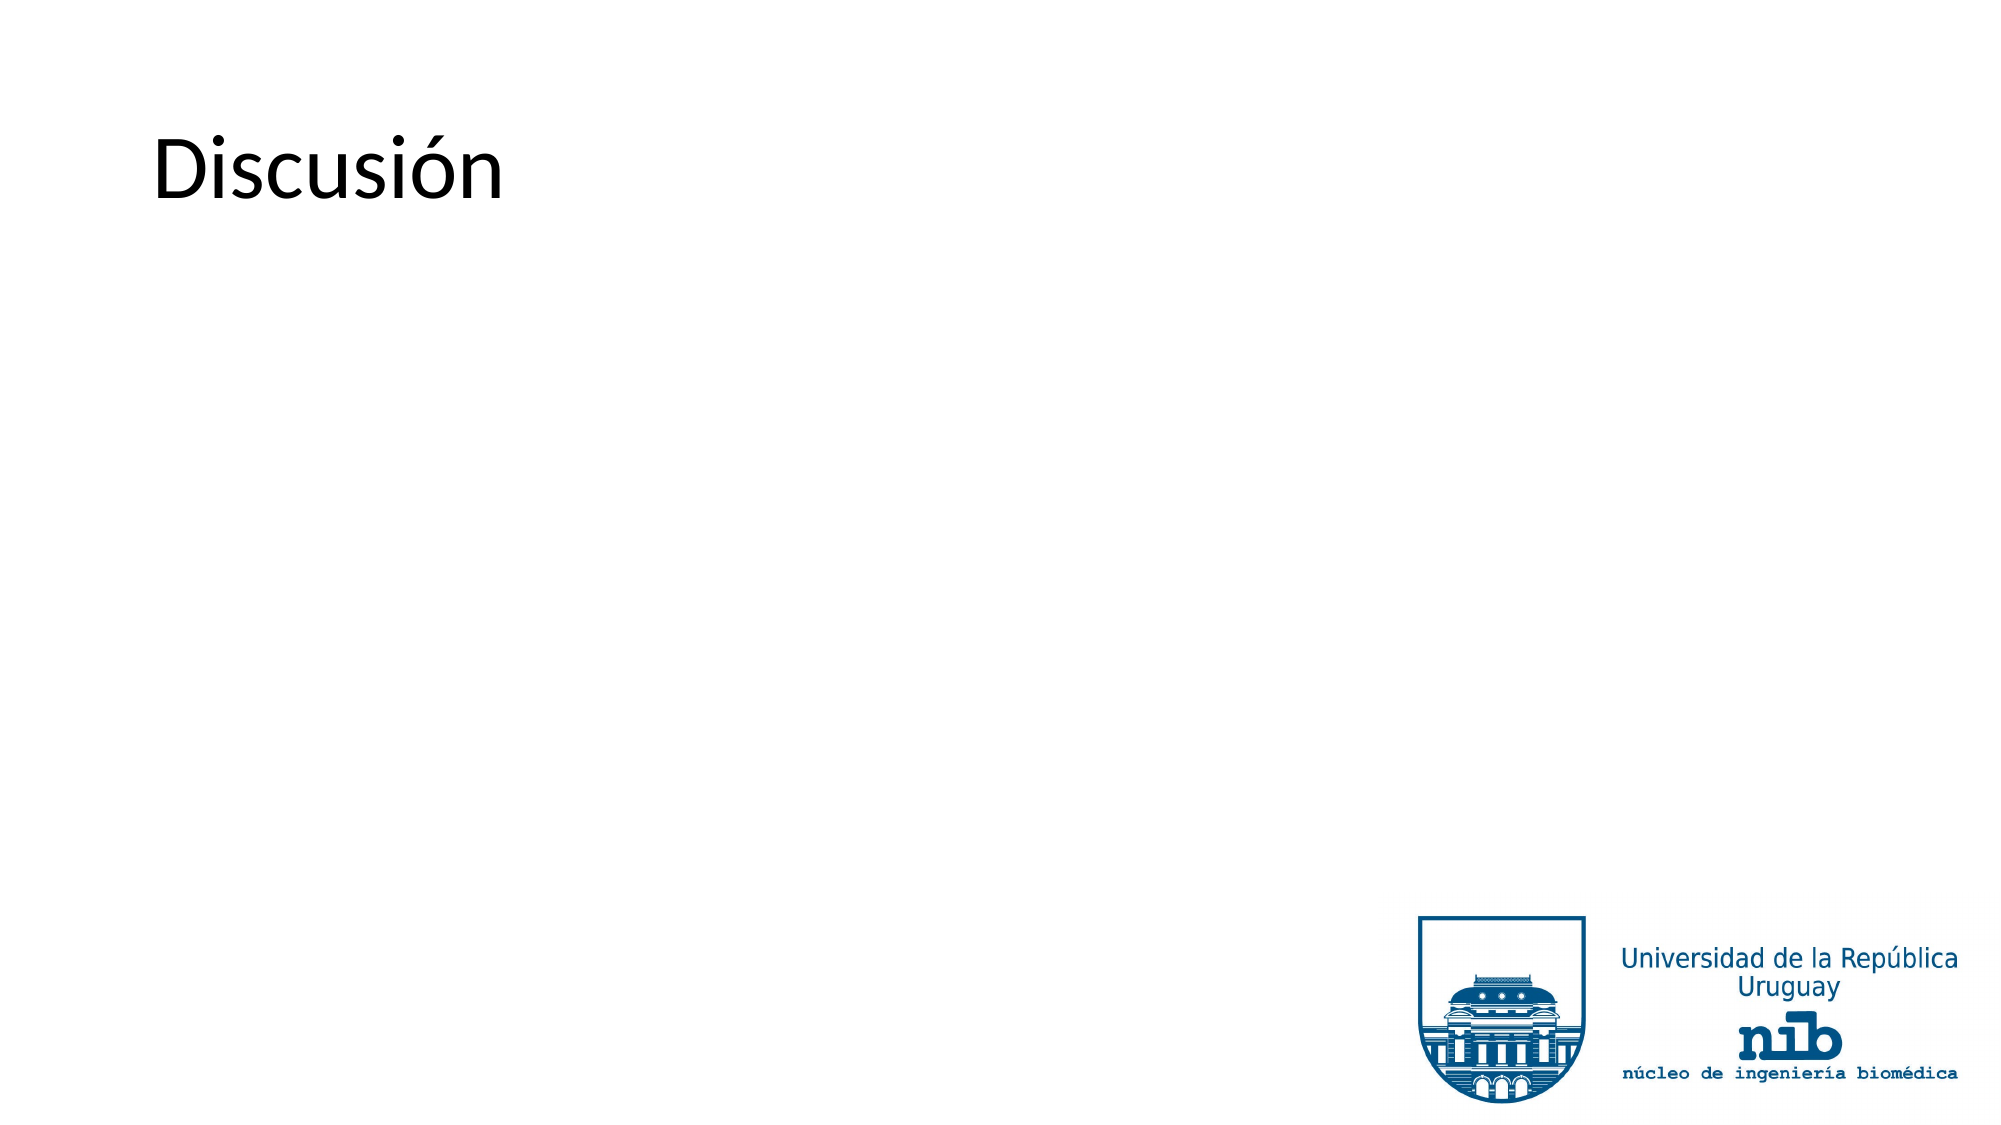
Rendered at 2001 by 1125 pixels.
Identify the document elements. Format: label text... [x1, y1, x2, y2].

picture [1378, 892, 2000, 1125]
title Discusión [137, 59, 1863, 278]
